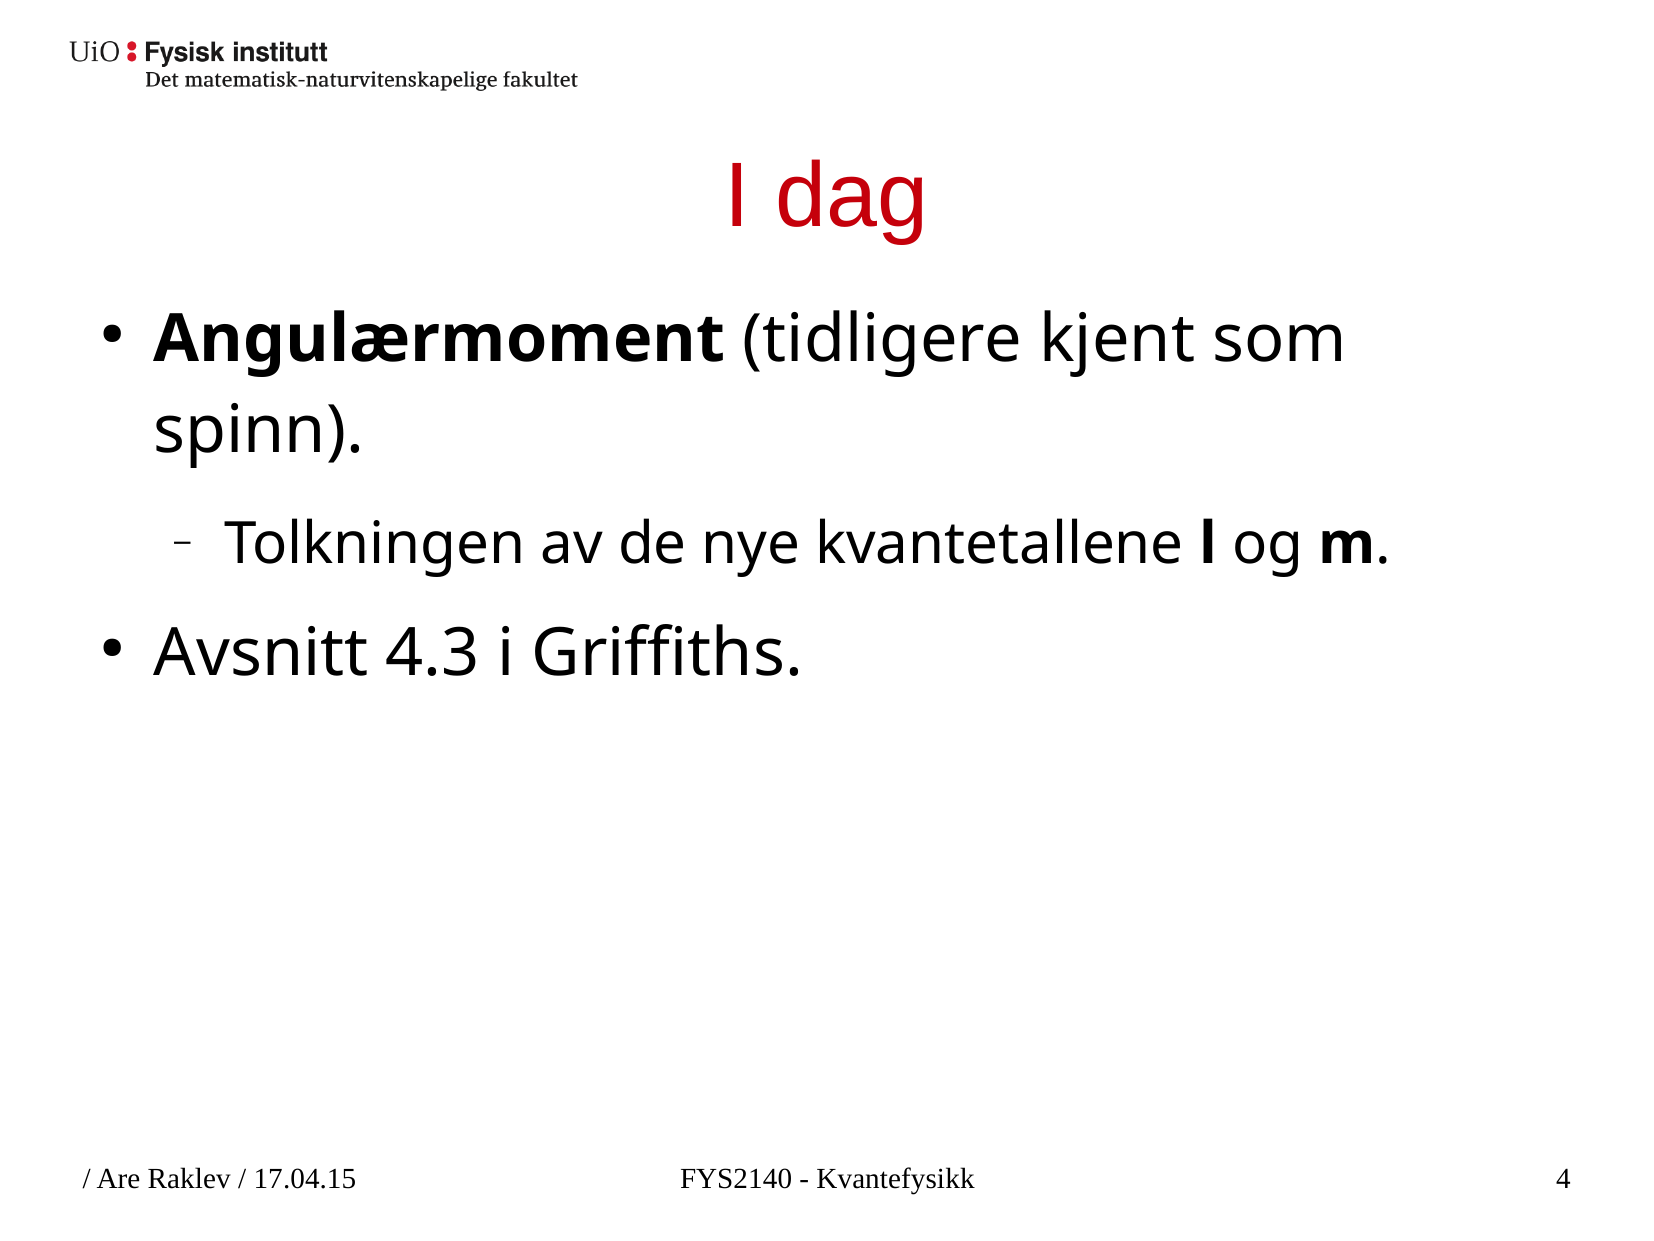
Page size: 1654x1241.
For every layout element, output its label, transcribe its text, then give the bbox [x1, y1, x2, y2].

title I dag [82, 90, 1571, 290]
list Angulærmoment (tidligere kjent som spinn). Tolkningen av de nye kvantetallene l og m. Avsnitt 4.3 i Griffiths. [82, 290, 1571, 1094]
picture [68, 37, 581, 93]
